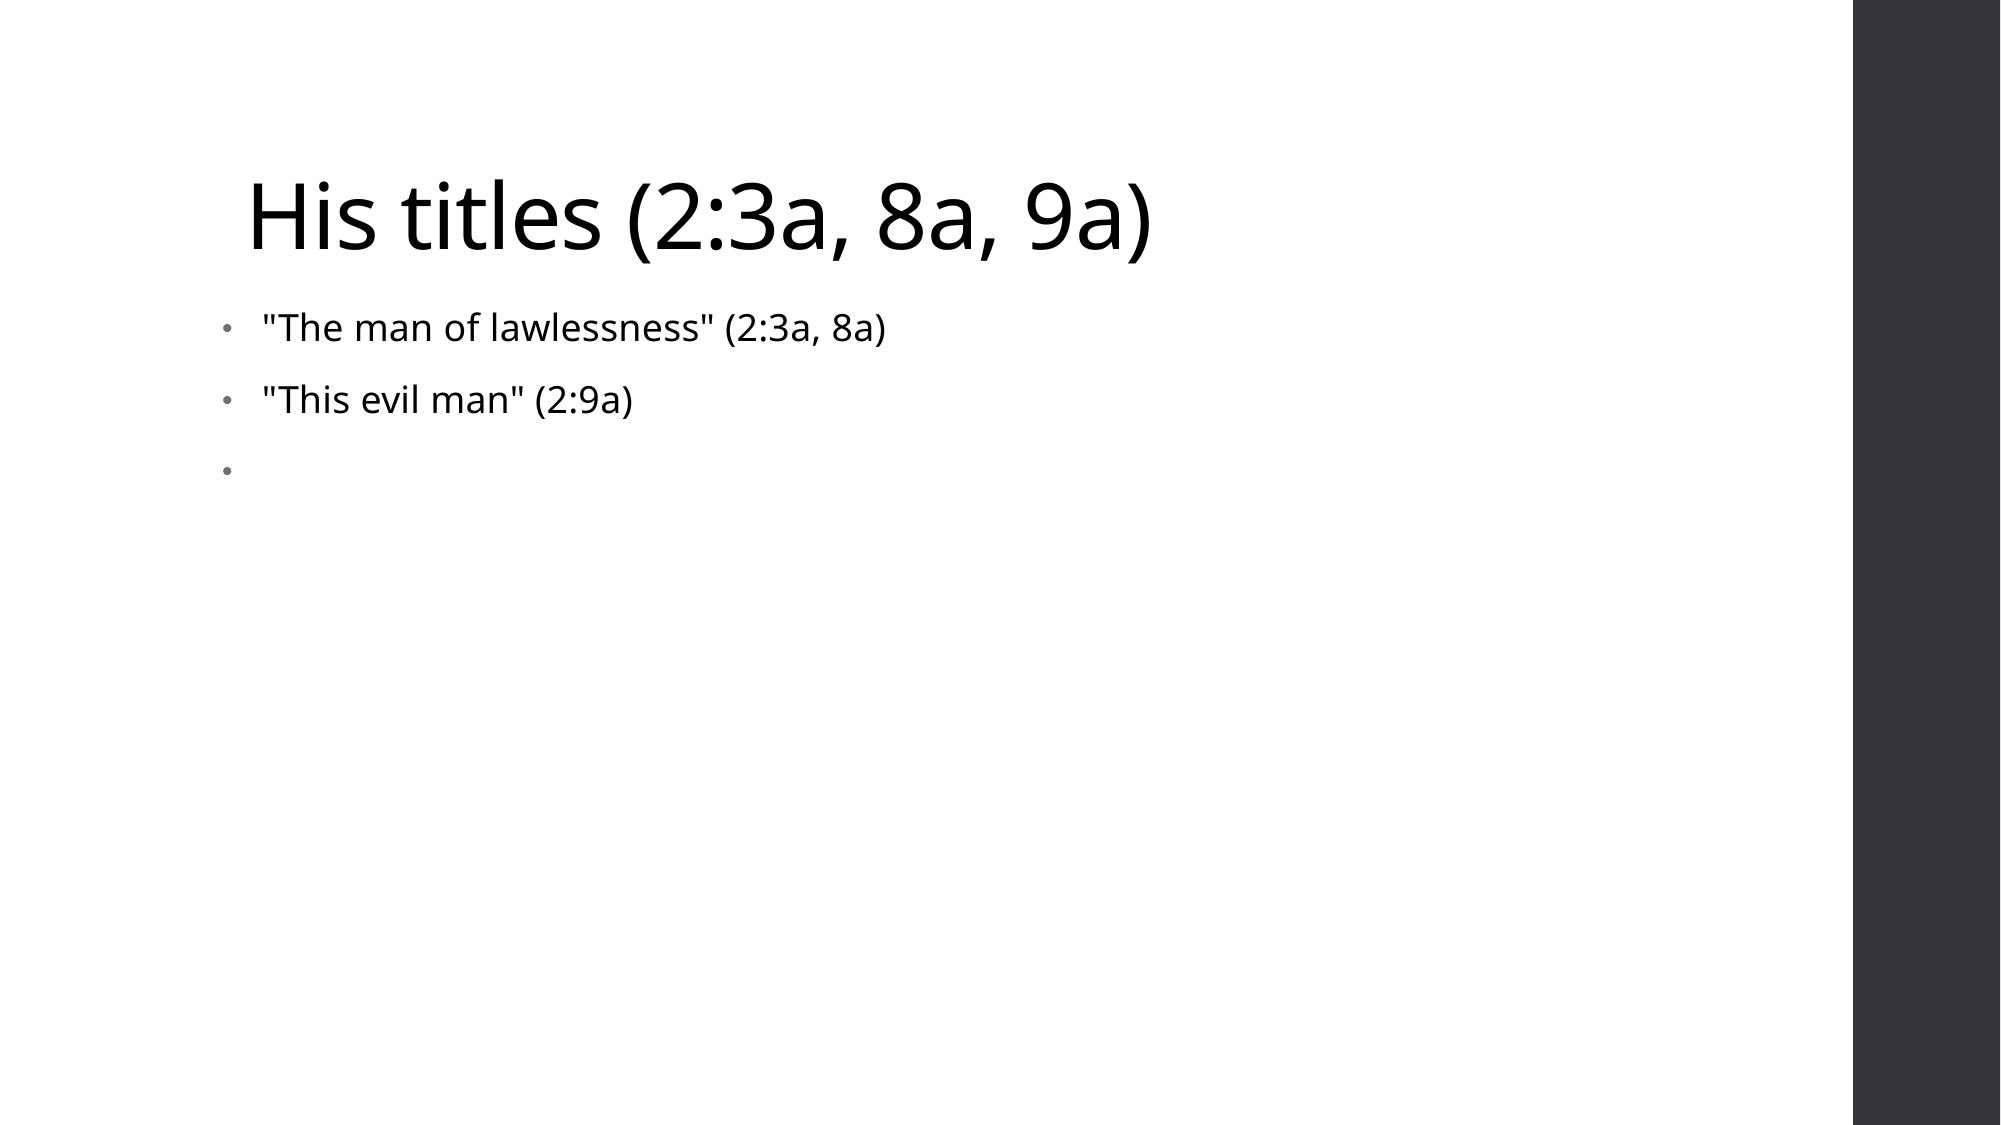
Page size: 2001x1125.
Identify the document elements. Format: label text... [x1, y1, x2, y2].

list "The man of lawlessness" (2:3a, 8a) "This evil man" (2:9a) [206, 299, 1617, 1014]
title His titles (2:3a, 8a, 9a) [206, 60, 1797, 278]
